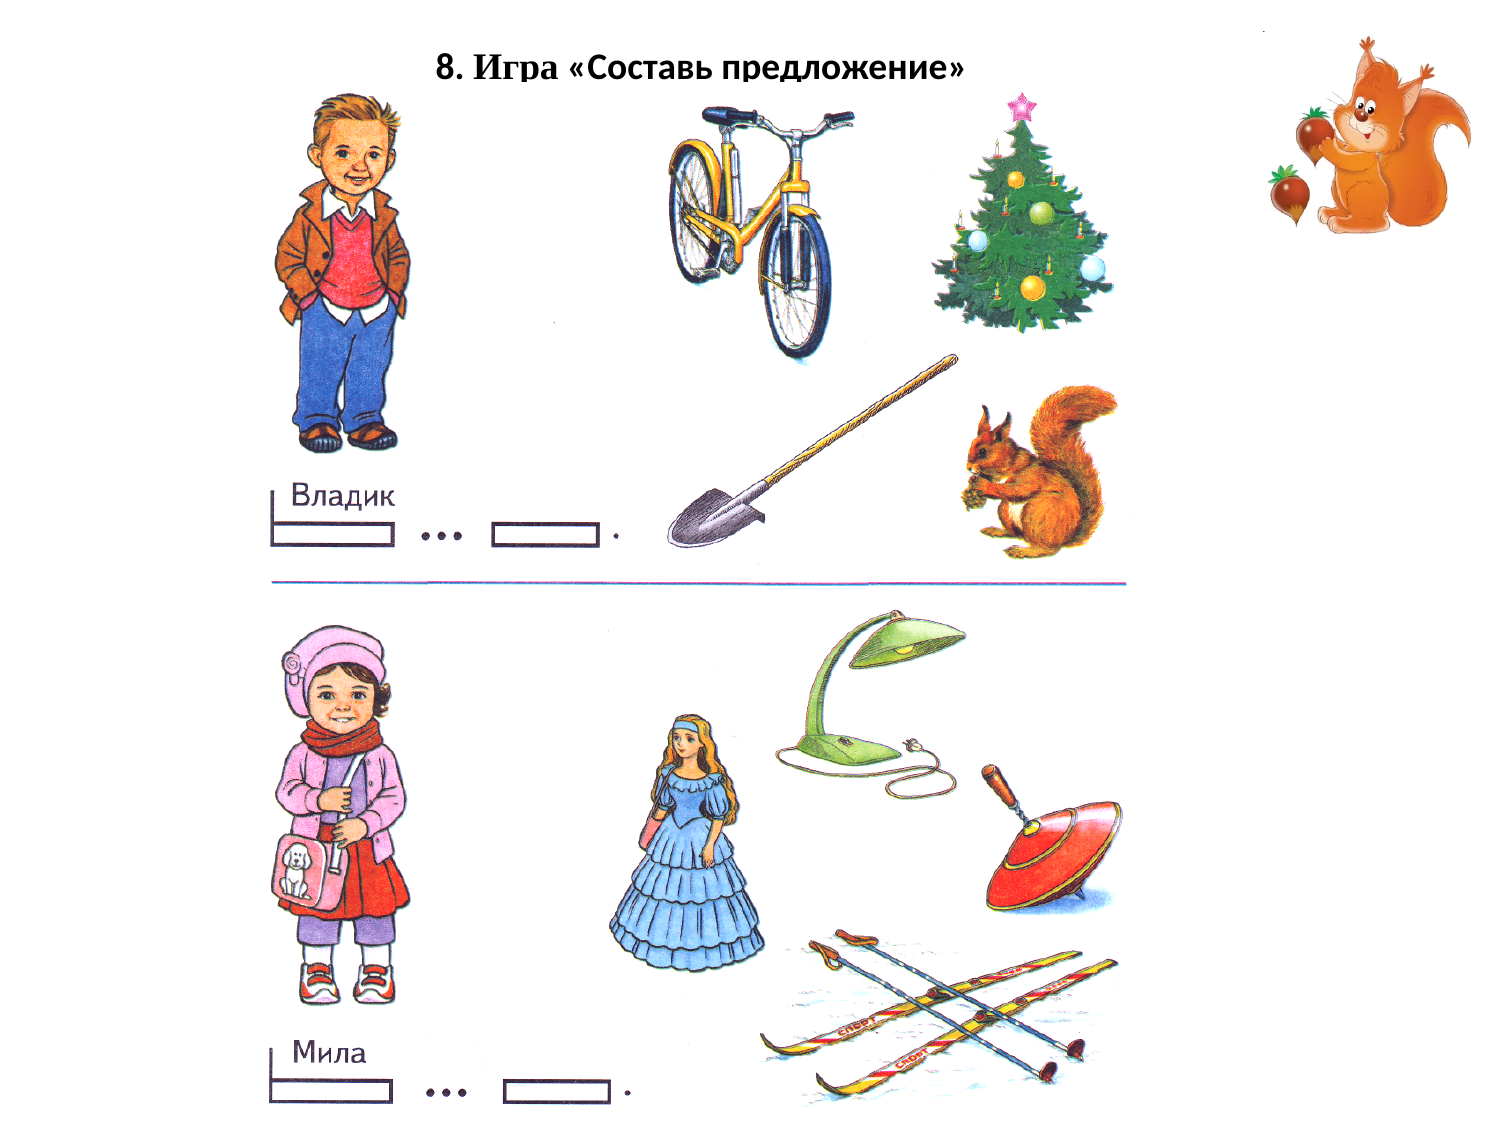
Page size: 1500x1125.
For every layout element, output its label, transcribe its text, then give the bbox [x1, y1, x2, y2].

picture [1263, 31, 1473, 237]
picture [248, 82, 1134, 1115]
text_box 8. Игра «Составь предложение» [420, 34, 984, 82]
